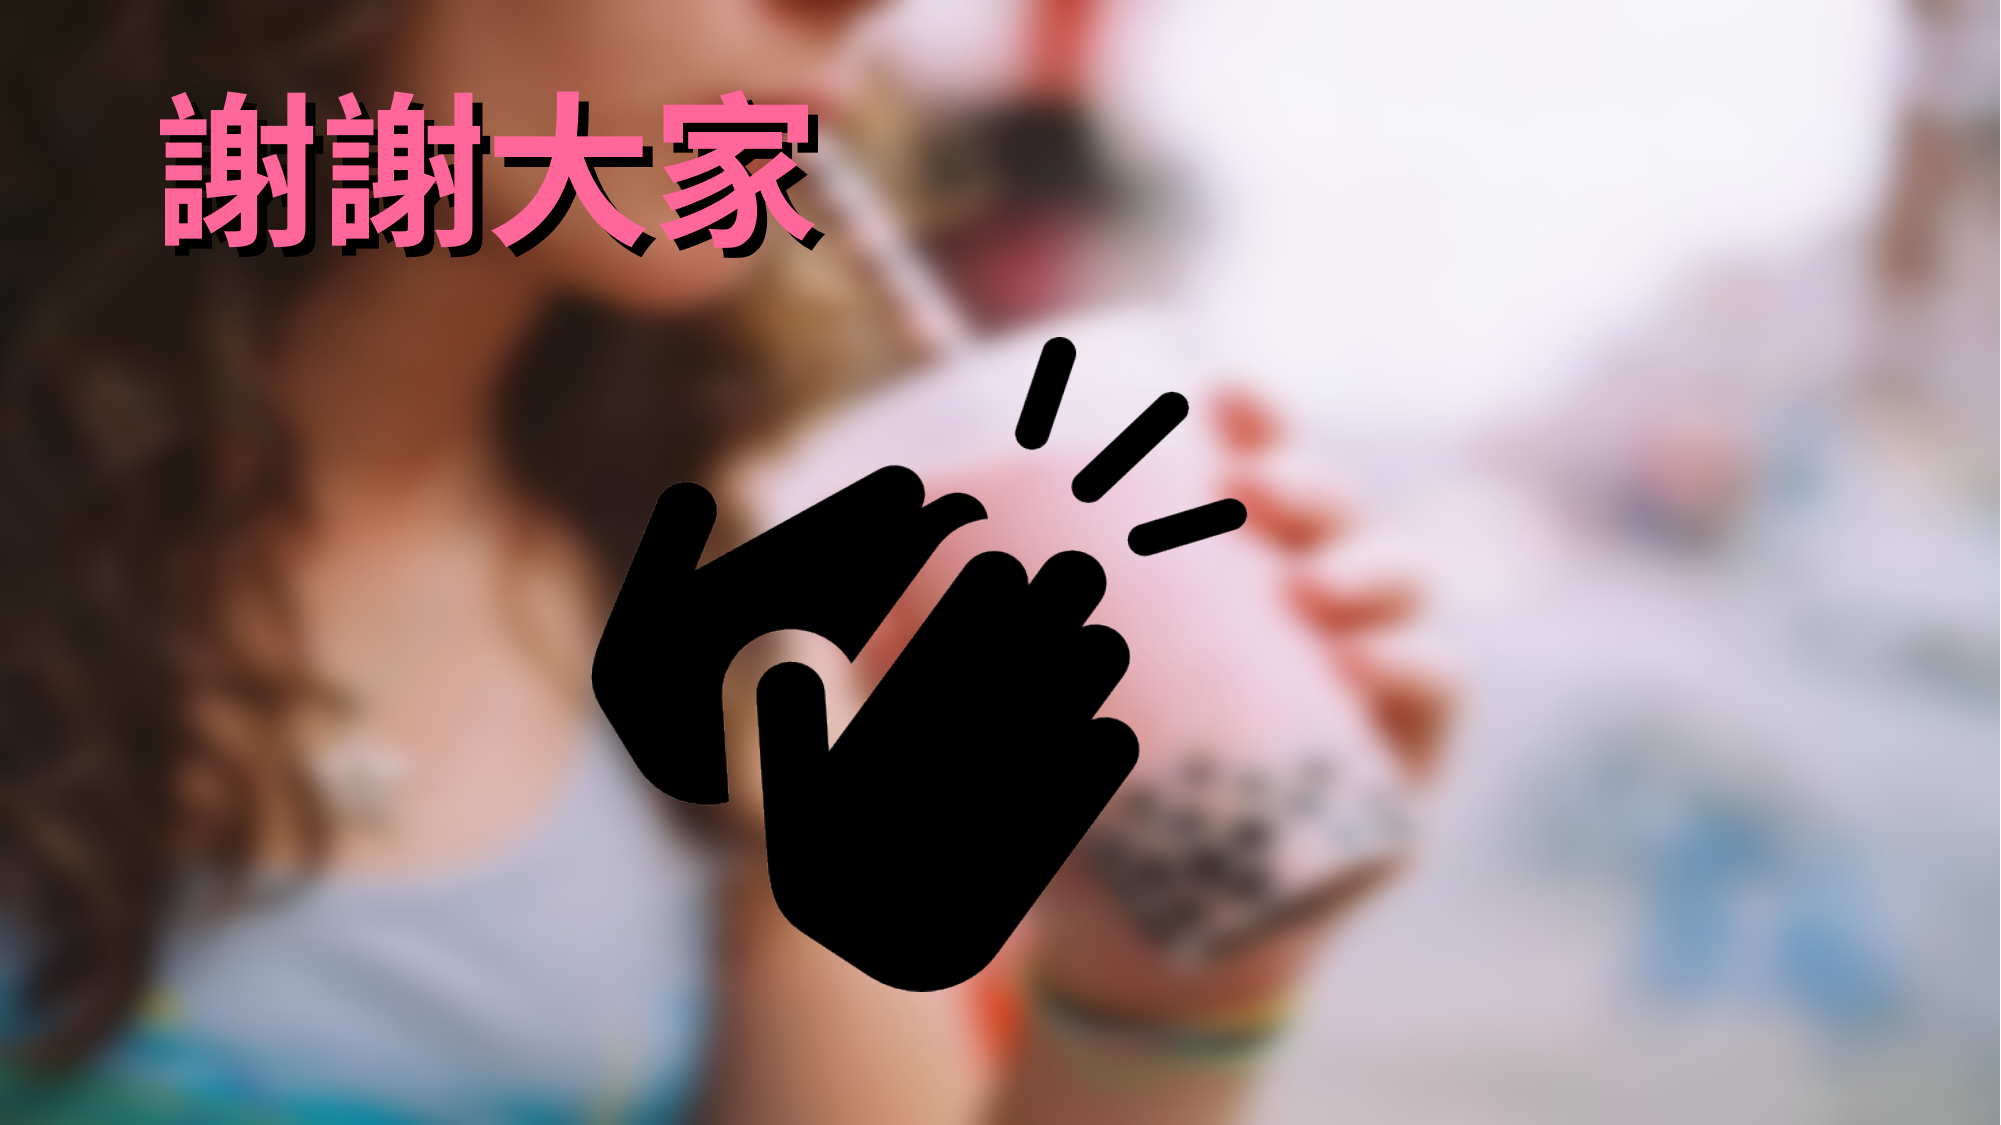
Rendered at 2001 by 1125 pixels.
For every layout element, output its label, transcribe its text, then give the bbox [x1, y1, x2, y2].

picture [0, 0, 2000, 1125]
title 謝謝大家 [137, 59, 1863, 278]
